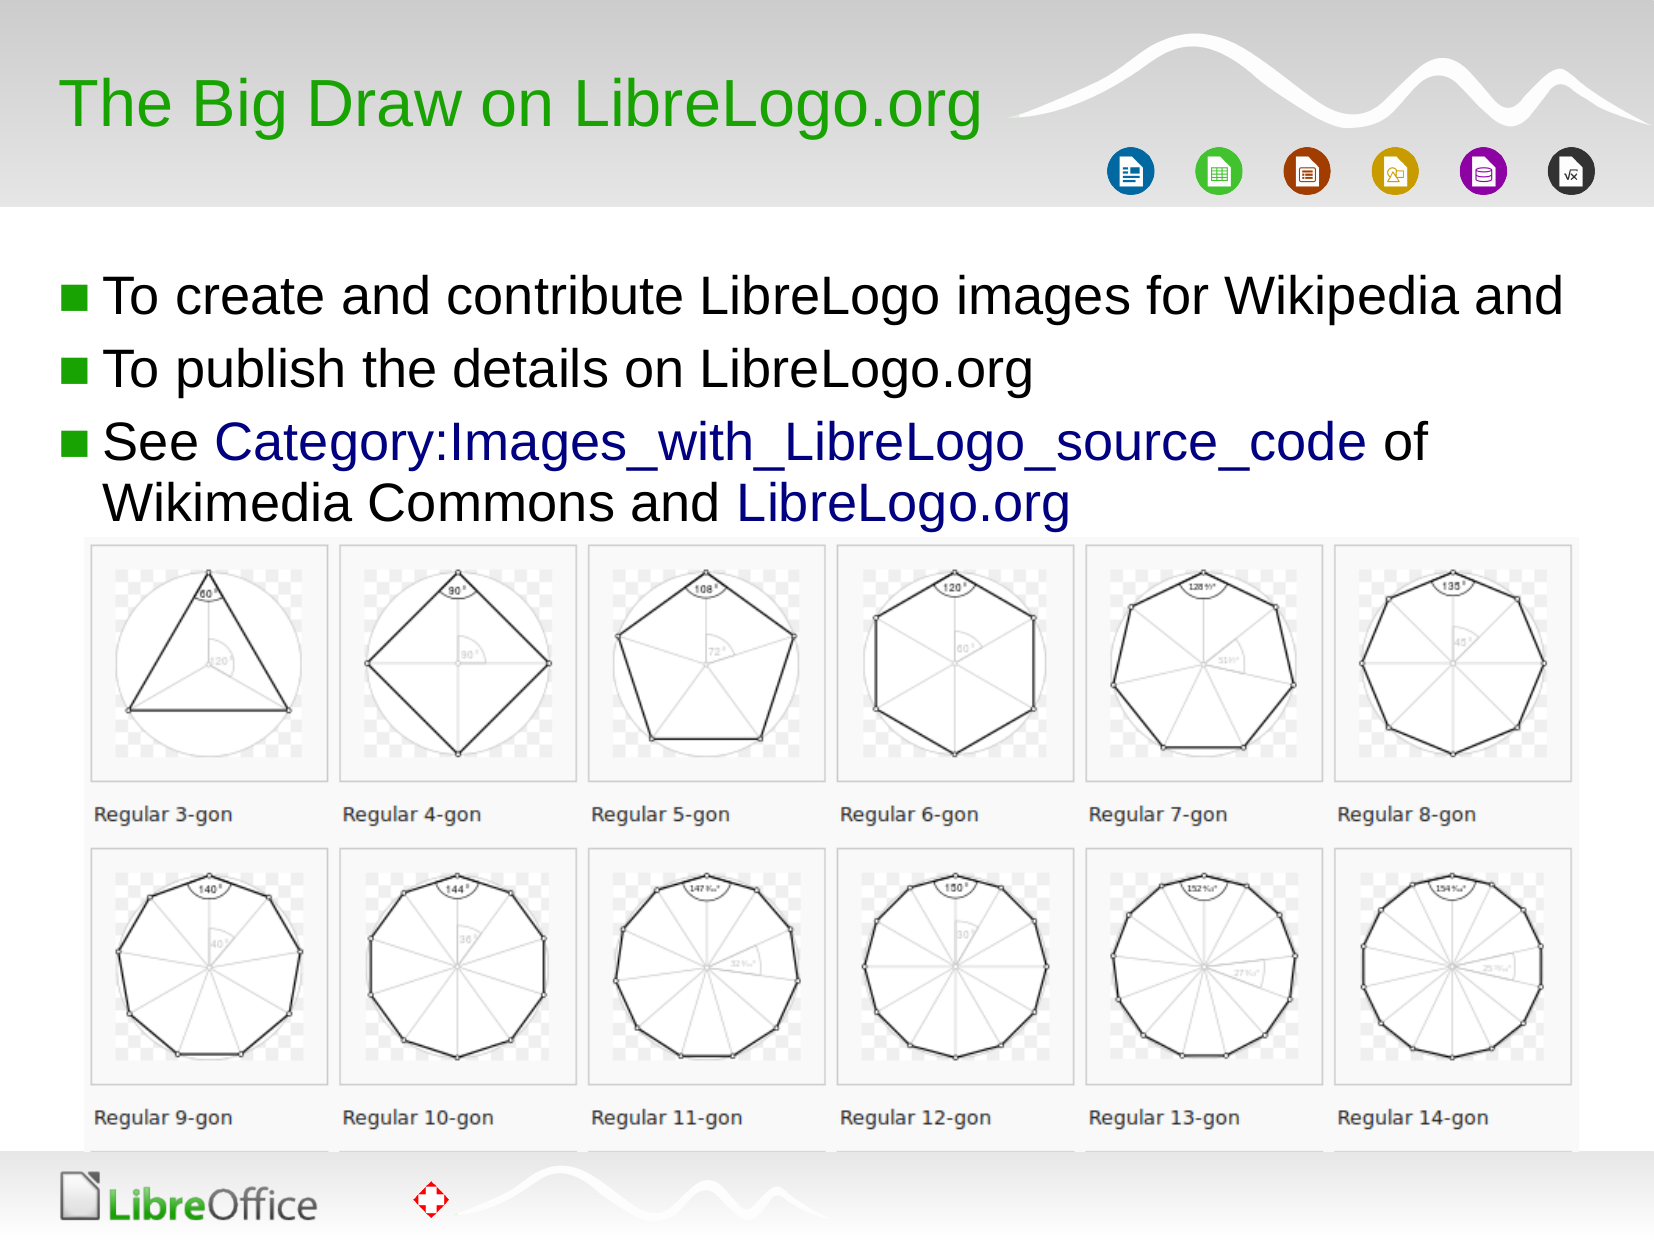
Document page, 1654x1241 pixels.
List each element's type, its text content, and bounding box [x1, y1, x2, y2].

list To create and contribute LibreLogo images for Wikipedia and To publish the details on LibreLogo.org See Category:Images_with_LibreLogo_source_code of Wikimedia Commons and LibreLogo.org [59, 265, 1595, 985]
picture [1034, 29, 1654, 131]
picture [1107, 147, 1595, 195]
picture [413, 1163, 833, 1223]
title The Big Draw on LibreLogo.org [59, 29, 1034, 178]
picture [41, 537, 1580, 1240]
